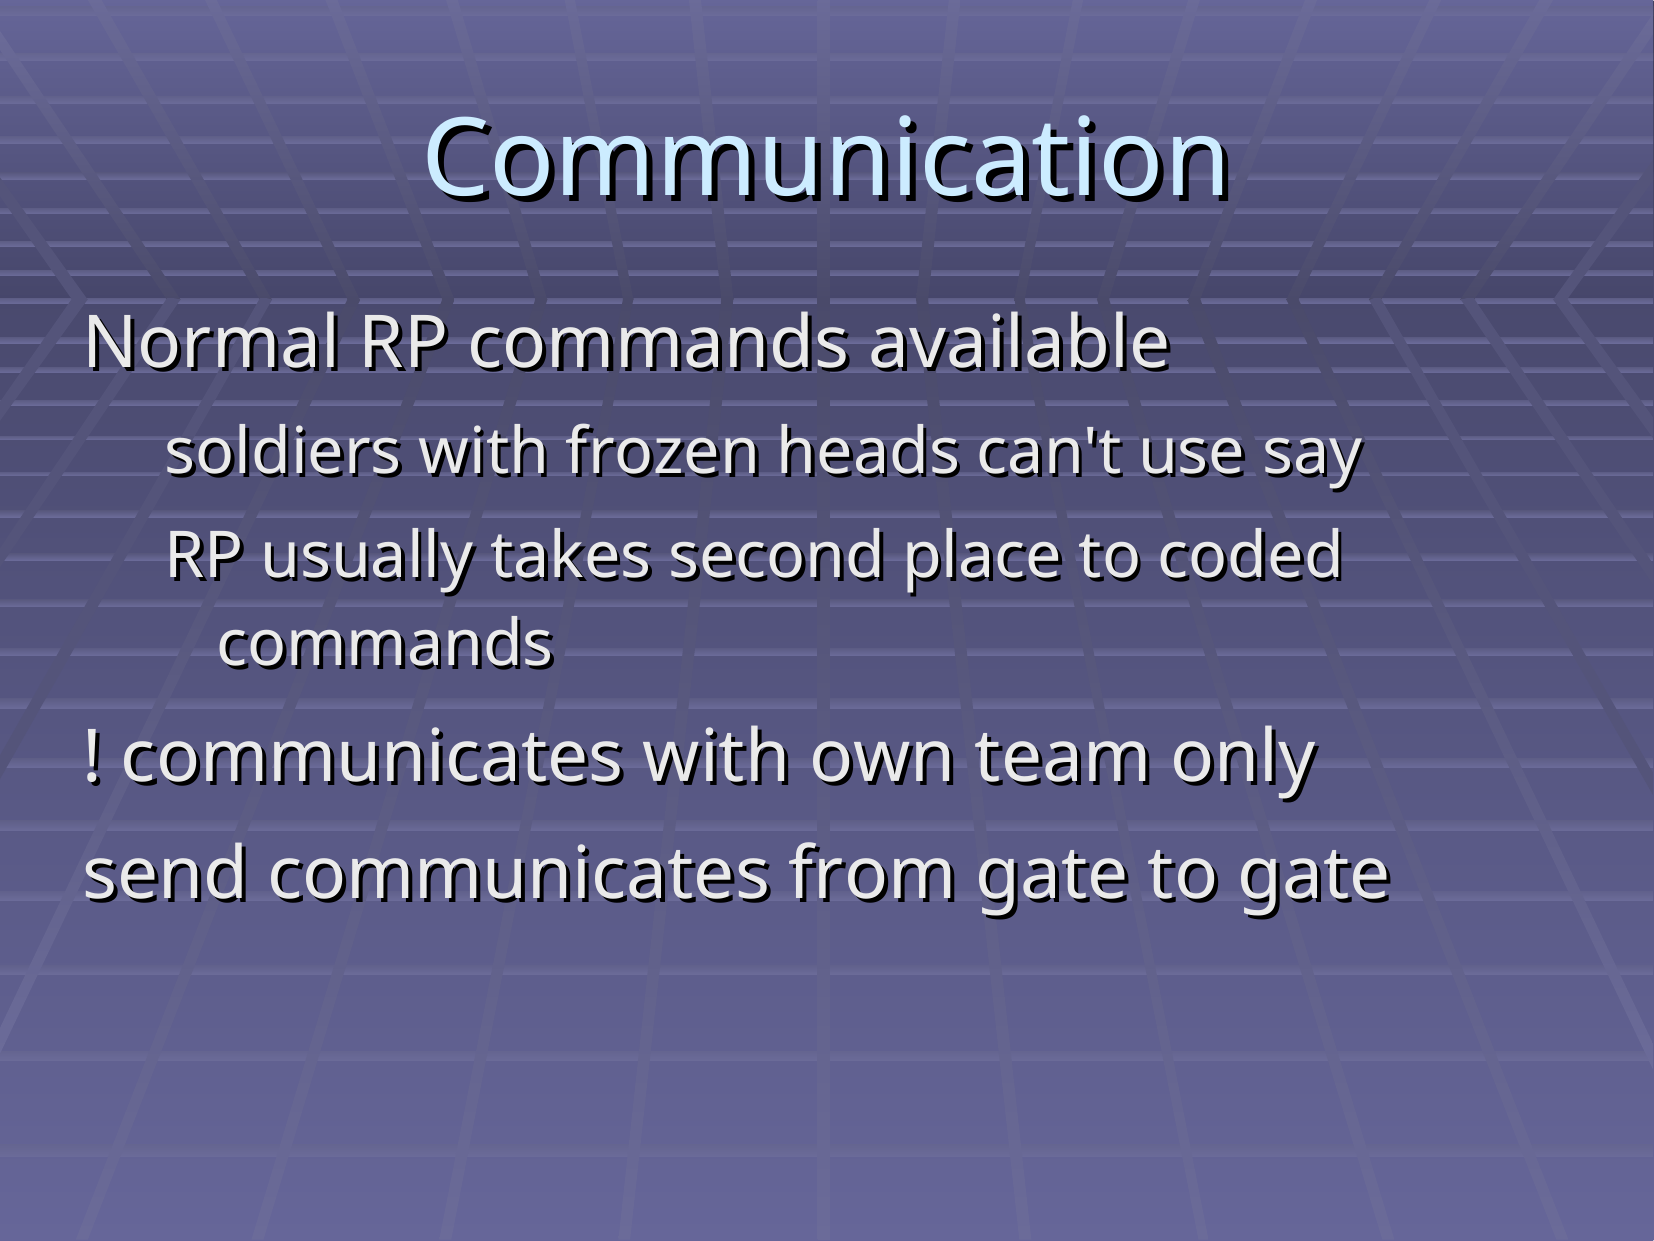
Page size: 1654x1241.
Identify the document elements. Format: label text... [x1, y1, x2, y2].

title Communication [82, 49, 1571, 257]
list Normal RP commands available soldiers with frozen heads can't use say RP usually takes second place to coded commands ! communicates with own team only send communicates from gate to gate [82, 289, 1571, 1103]
